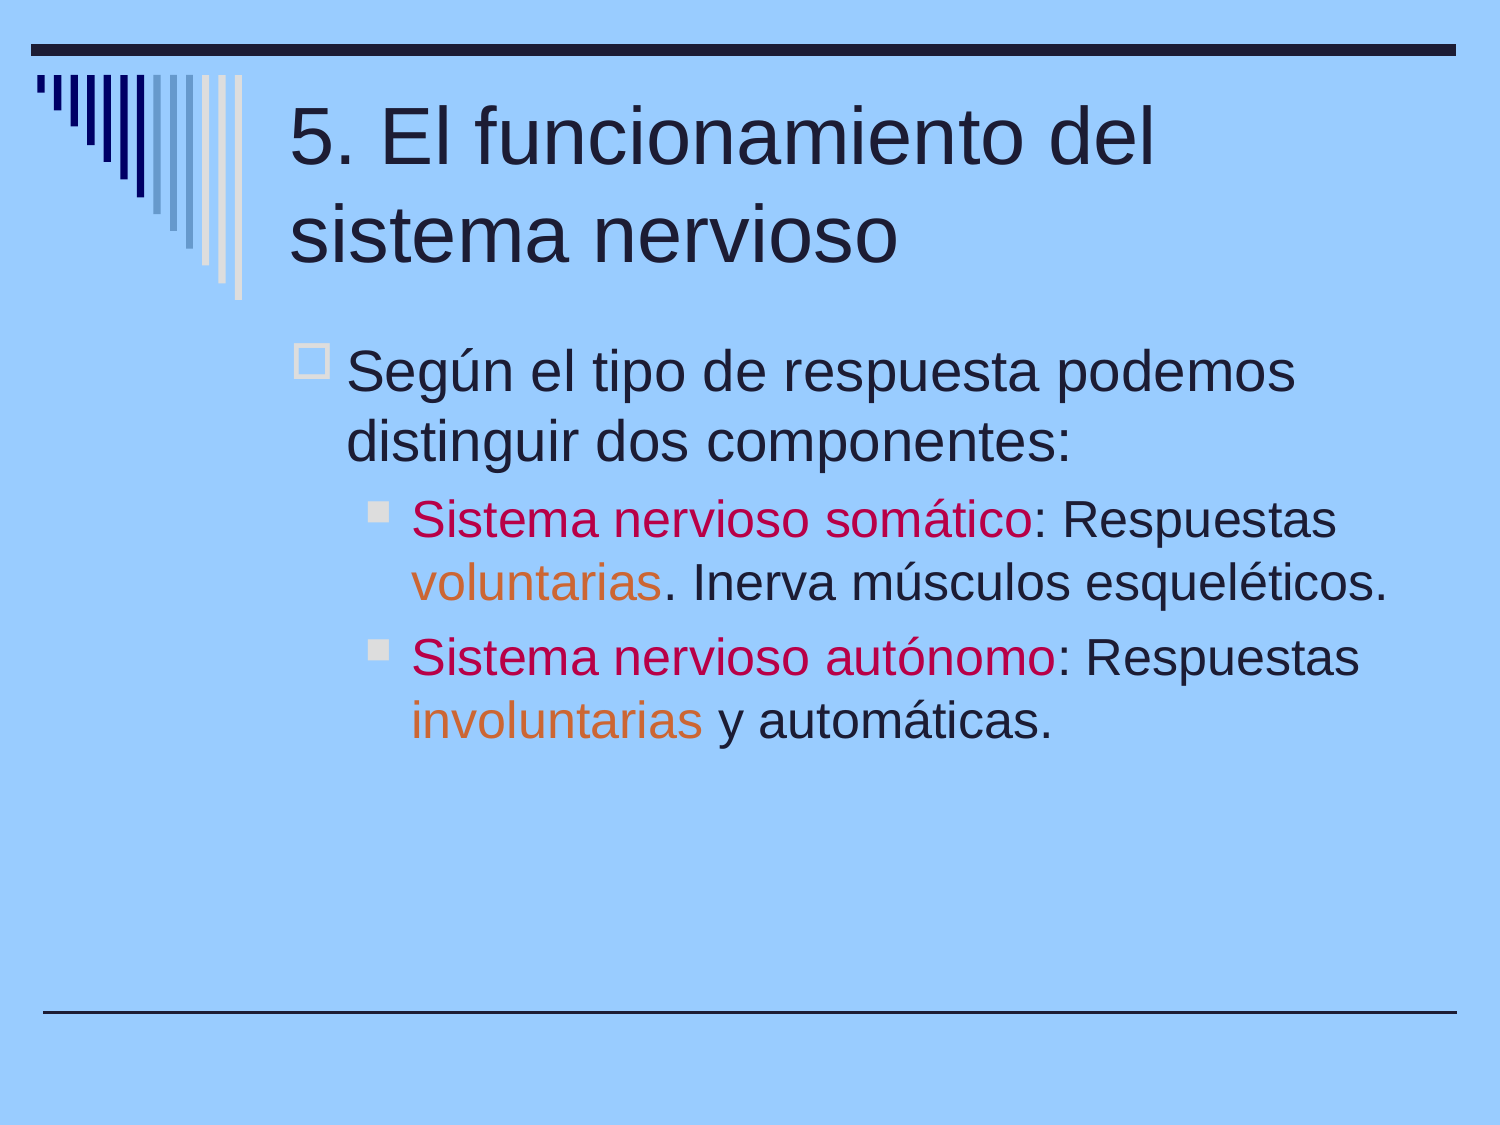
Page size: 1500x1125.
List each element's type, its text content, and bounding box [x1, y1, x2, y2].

title 5. El funcionamiento del sistema nervioso [274, 75, 1425, 288]
list Según el tipo de respuesta podemos distinguir dos componentes: Sistema nervioso somático: Respuestas voluntarias. Inerva músculos esqueléticos. Sistema nervioso autónomo: Respuestas involuntarias y automáticas. [274, 324, 1425, 1001]
